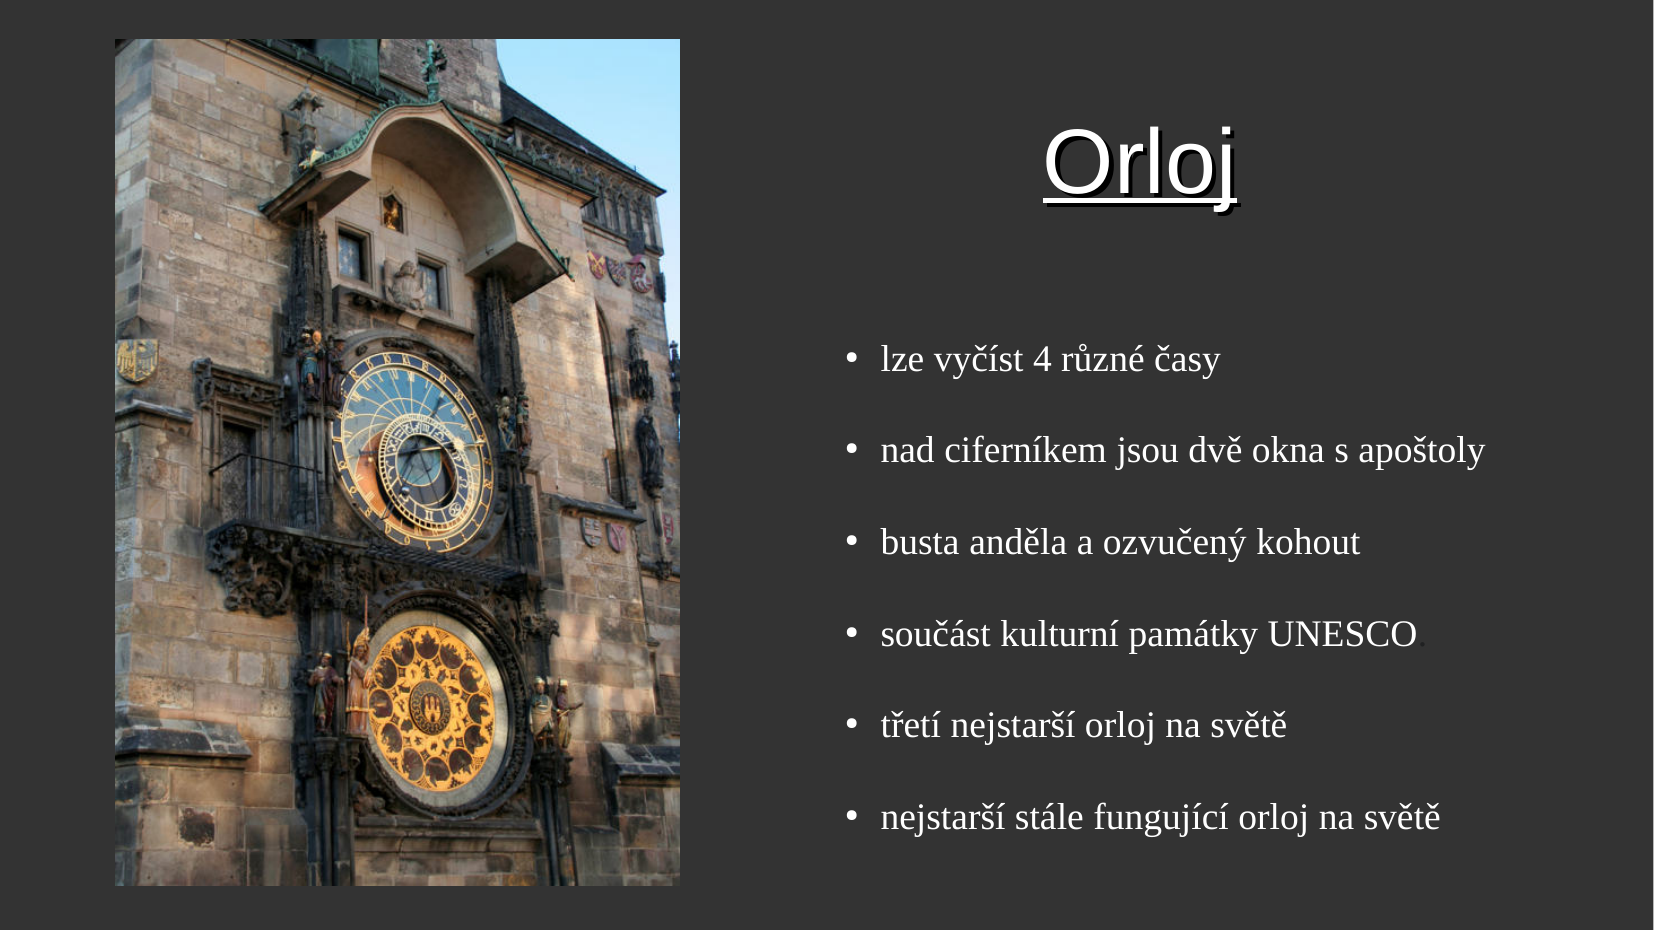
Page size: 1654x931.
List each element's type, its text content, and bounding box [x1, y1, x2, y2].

picture [115, 39, 680, 886]
list lze vyčíst 4 různé časy nad ciferníkem jsou dvě okna s apoštoly busta anděla a ozvučený kohout součást kulturní památky UNESCO. třetí nejstarší orloj na světě nejstarší stále fungující orloj na světě [845, 316, 1572, 857]
title Orloj [708, 83, 1571, 240]
